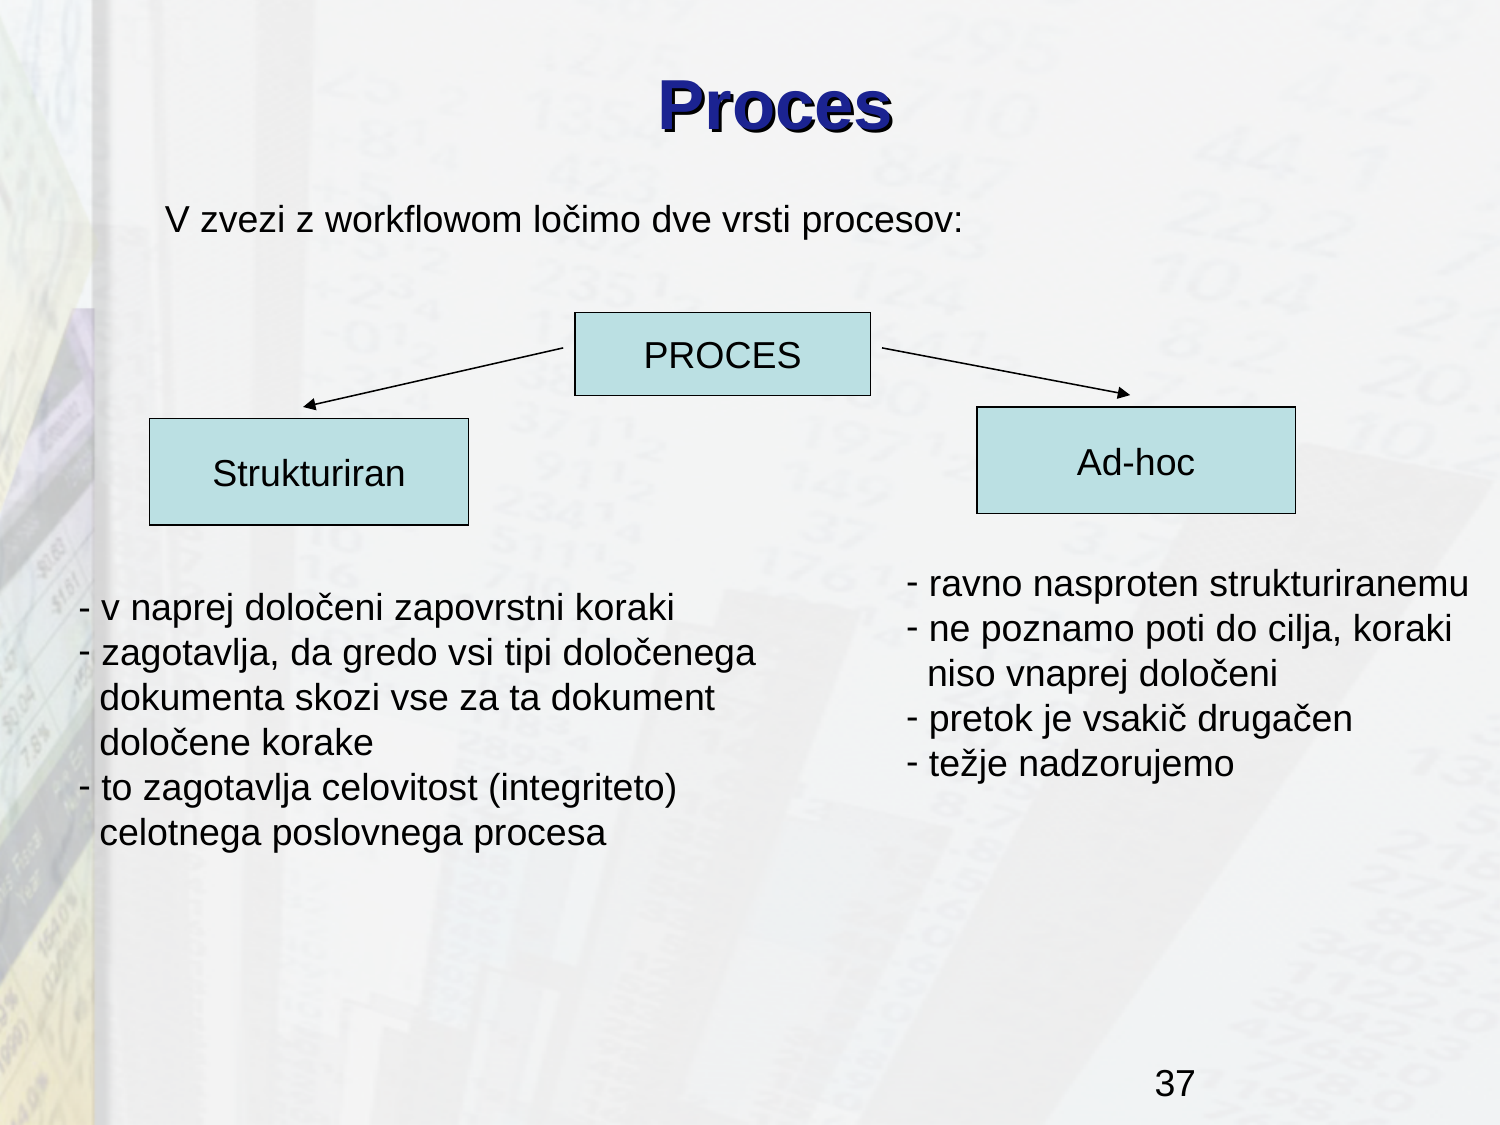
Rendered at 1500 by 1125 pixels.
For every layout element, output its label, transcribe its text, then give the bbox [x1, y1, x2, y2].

picture [0, 0, 1500, 1125]
text_box - v naprej določeni zapovrstni koraki zagotavlja, da gredo vsi tipi določenega dokumenta skozi vse za ta dokument določene korake to zagotavlja celovitost (integriteto) celotnega poslovnega procesa [63, 574, 771, 861]
text_box Ad-hoc [976, 407, 1296, 514]
text_box PROCES [574, 312, 871, 396]
title Proces [100, 7, 1451, 195]
text_box Strukturiran [149, 418, 469, 525]
text_box ravno nasproten strukturiranemu ne poznamo poti do cilja, koraki niso vnaprej določeni pretok je vsakič drugačen težje nadzorujemo [891, 551, 1485, 793]
text_box V zvezi z workflowom ločimo dve vrsti procesov: [149, 187, 1375, 248]
